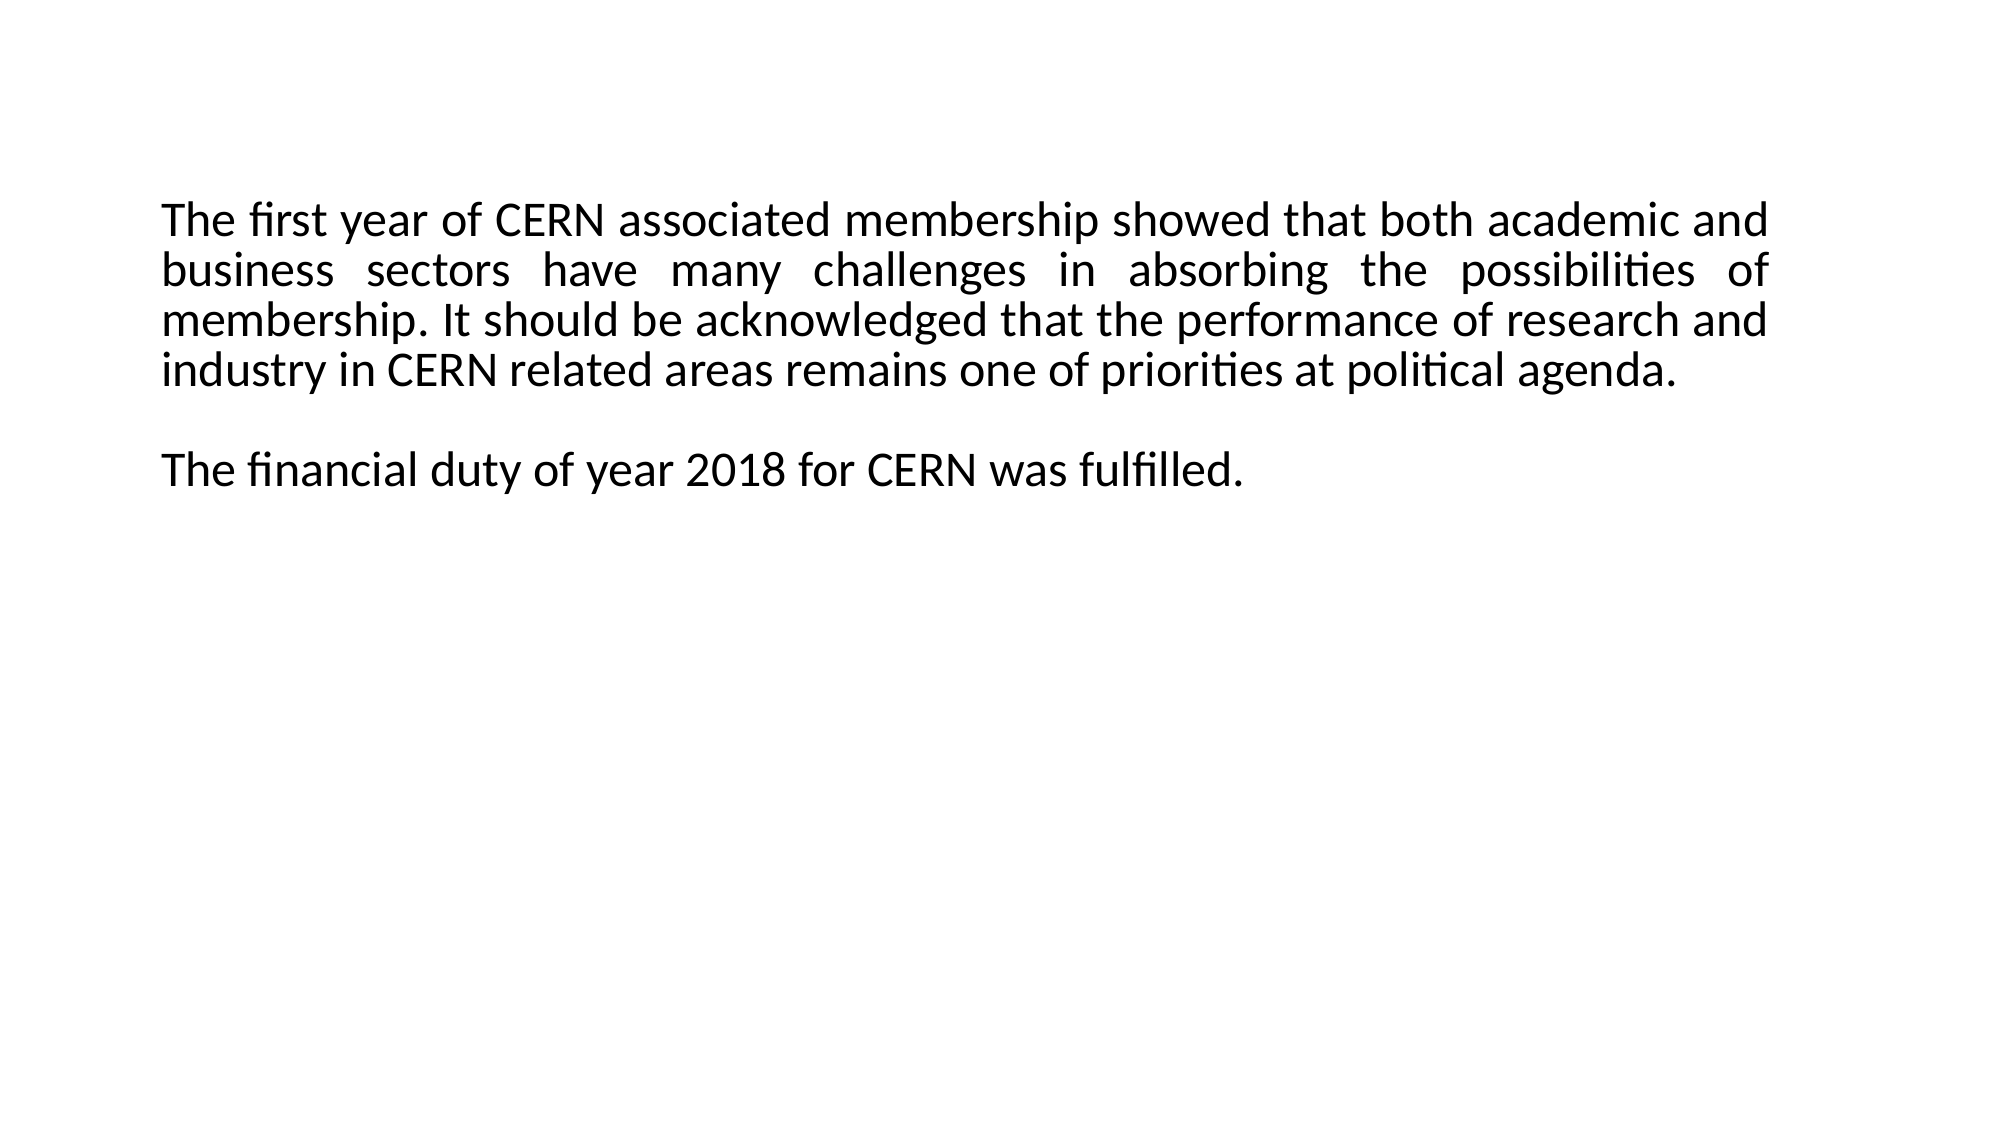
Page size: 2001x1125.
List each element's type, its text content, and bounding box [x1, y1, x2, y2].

text_box The first year of CERN associated membership showed that both academic and business sectors have many challenges in absorbing the possibilities of membership. It should be acknowledged that the performance of research and industry in CERN related areas remains one of priorities at political agenda. The financial duty of year 2018 for CERN was fulfilled. [146, 192, 1878, 557]
